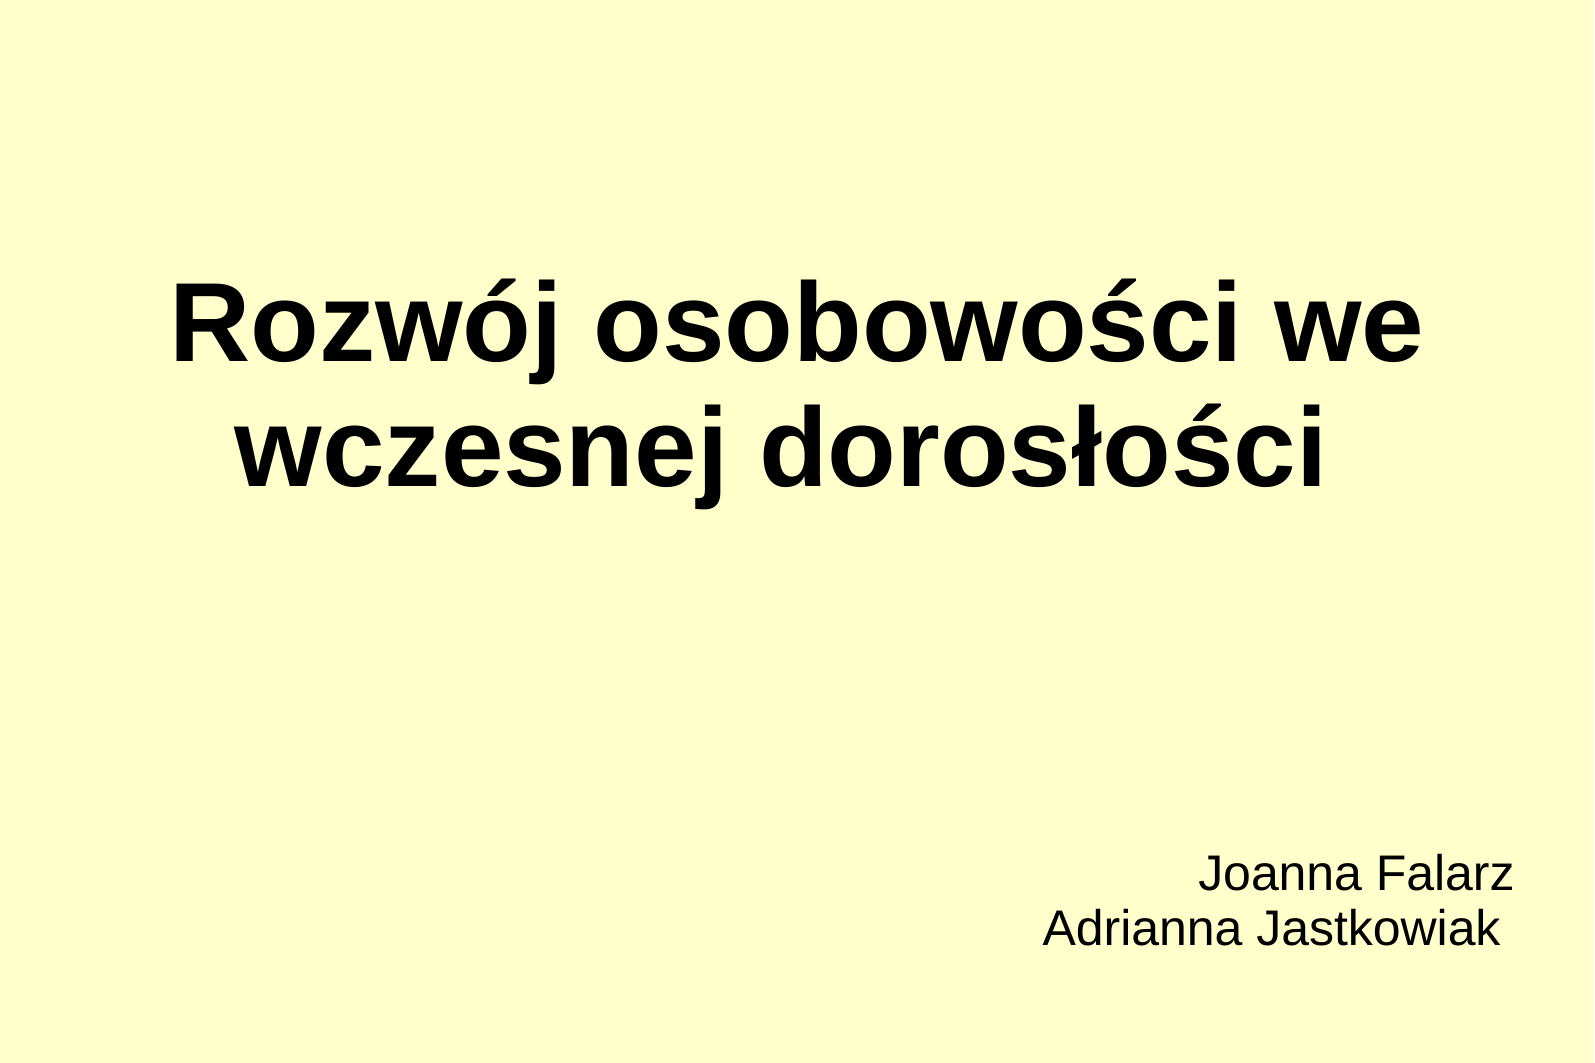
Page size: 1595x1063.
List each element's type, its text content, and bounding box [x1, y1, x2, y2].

subtitle Rozwój osobowości we wczesnej dorosłości Joanna Falarz Adrianna Jastkowiak [79, 36, 1515, 957]
